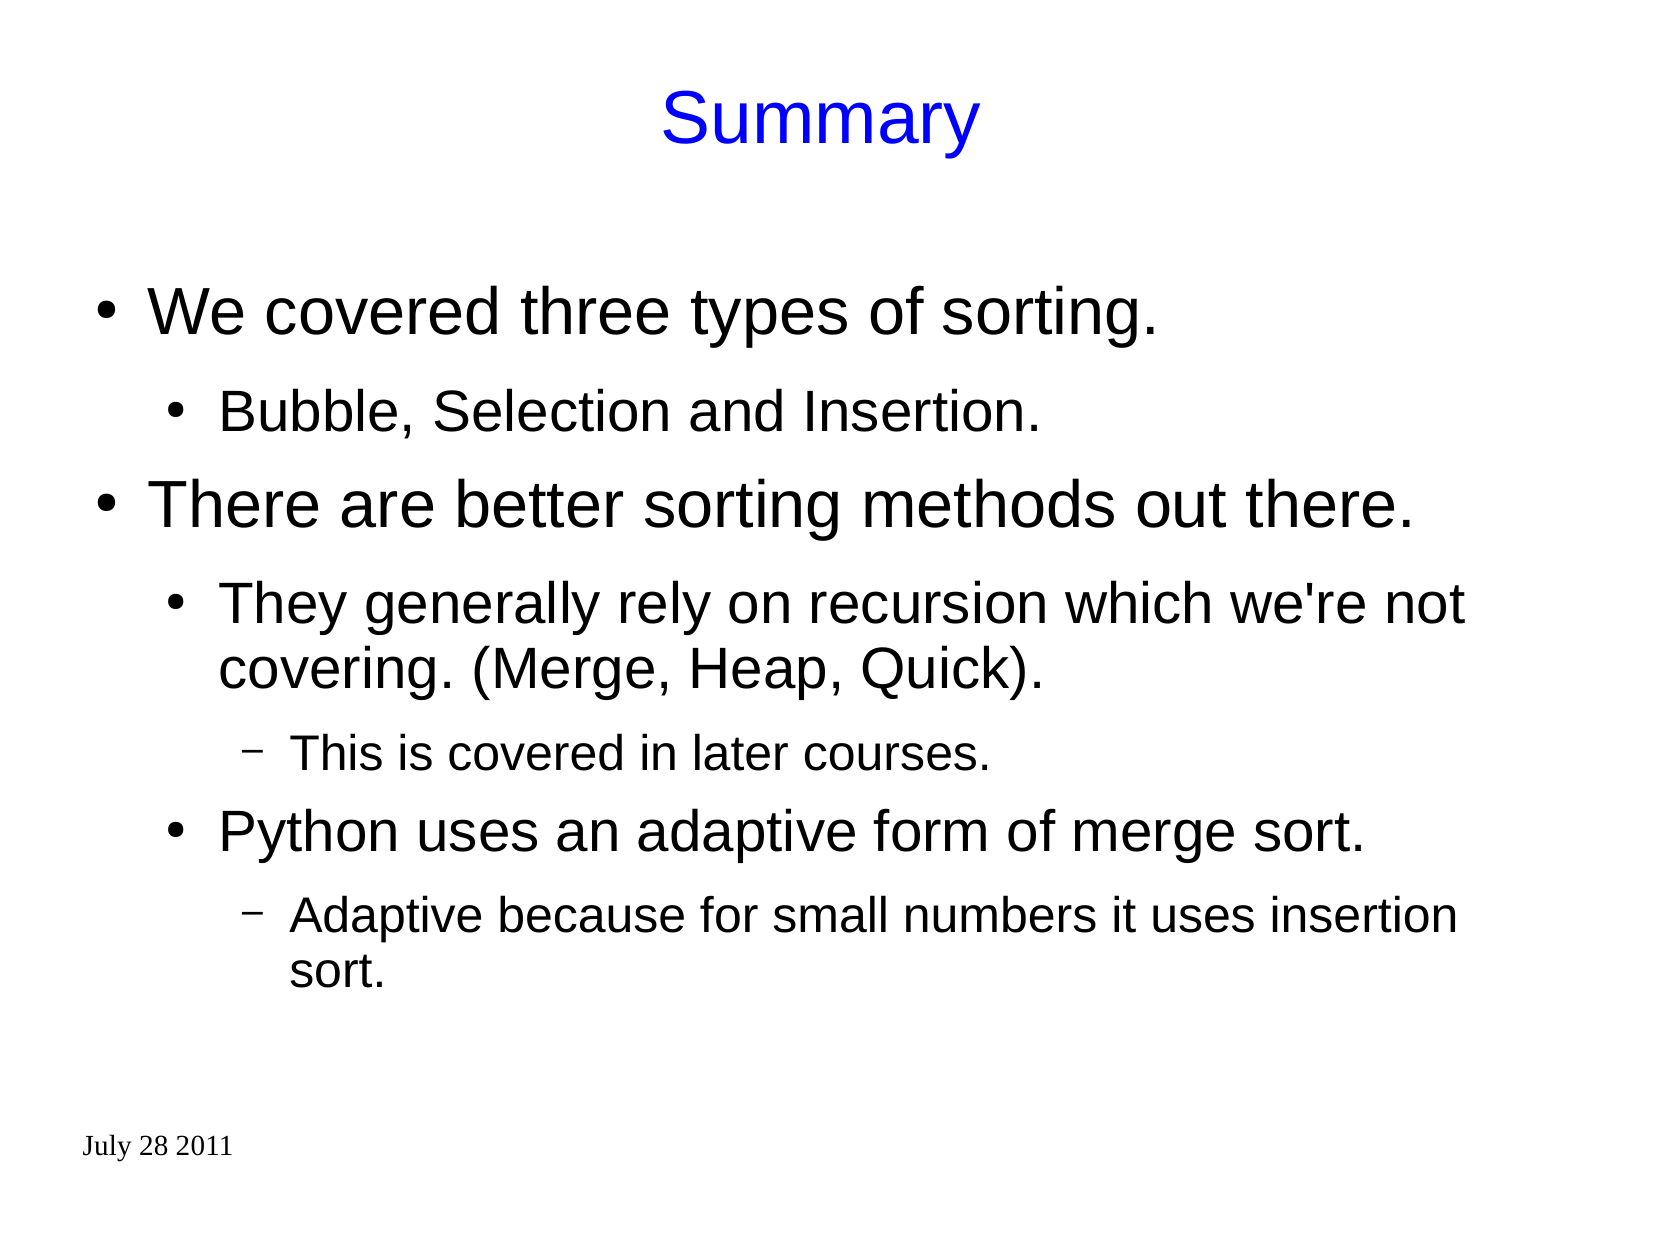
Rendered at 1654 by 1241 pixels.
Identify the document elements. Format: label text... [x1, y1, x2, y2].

title Summary [76, 58, 1565, 178]
list We covered three types of sorting. Bubble, Selection and Insertion. There are better sorting methods out there. They generally rely on recursion which we're not covering. (Merge, Heap, Quick). This is covered in later courses. Python uses an adaptive form of merge sort. Adaptive because for small numbers it uses insertion sort. [76, 274, 1565, 1093]
